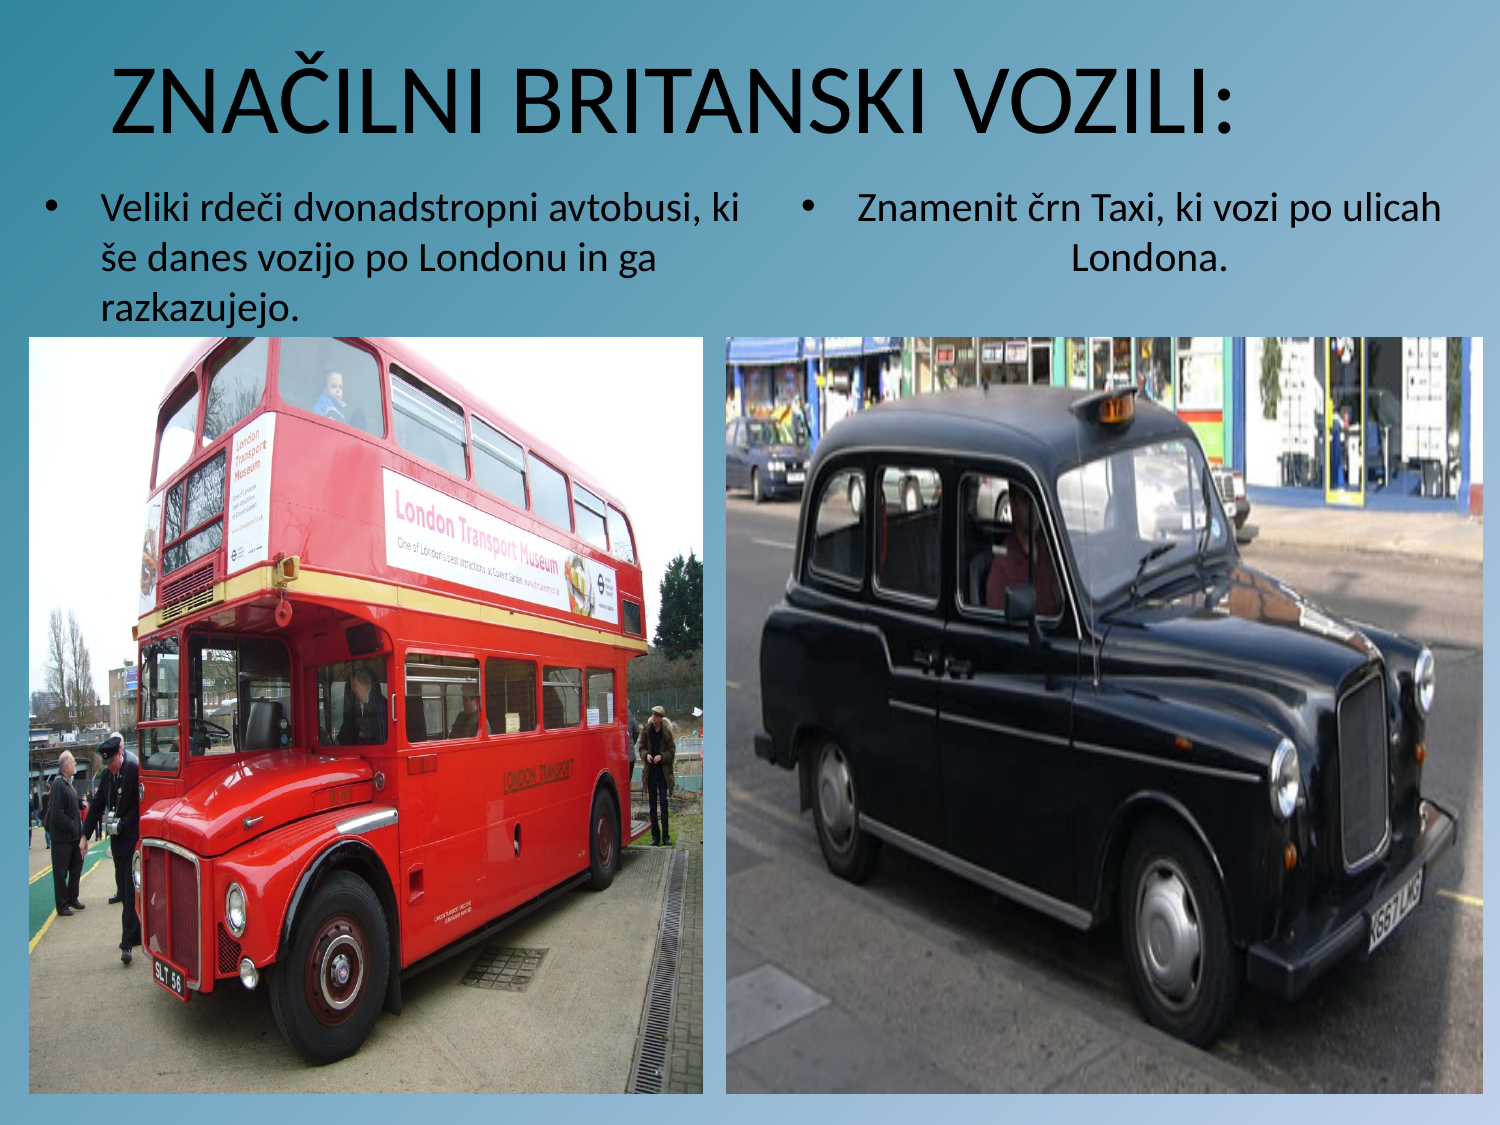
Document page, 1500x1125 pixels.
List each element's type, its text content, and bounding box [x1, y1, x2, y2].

list Veliki rdeči dvonadstropni avtobusi, ki še danes vozijo po Londonu in ga razkazujejo. [29, 172, 761, 1083]
picture [726, 337, 1483, 1094]
title ZNAČILNI BRITANSKI VOZILI: [0, 0, 1350, 188]
list Znamenit črn Taxi, ki vozi po ulicah Londona. [761, 1094, 1483, 1102]
list Znamenit črn Taxi, ki vozi po ulicah Londona. [761, 172, 1483, 337]
picture [29, 337, 703, 1094]
